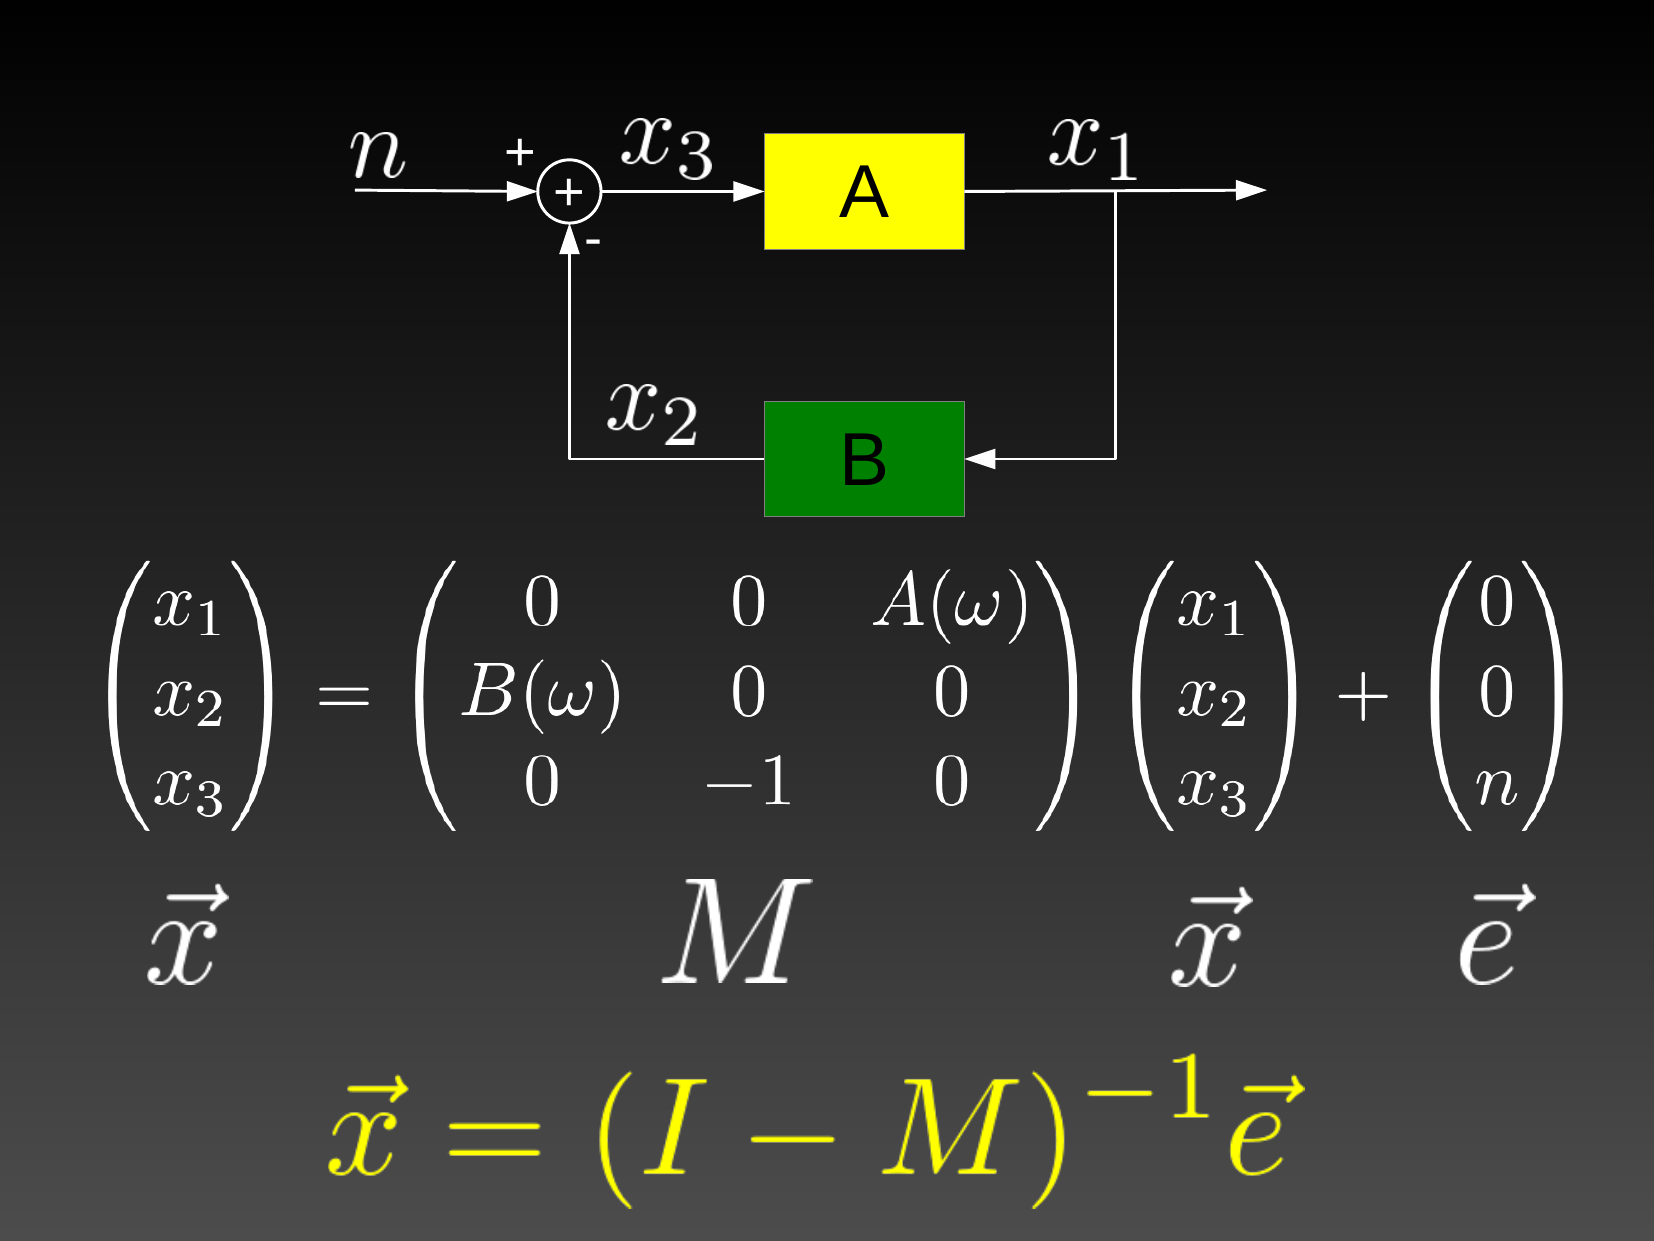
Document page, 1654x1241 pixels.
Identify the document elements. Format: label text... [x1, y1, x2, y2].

picture [1171, 886, 1253, 987]
picture [350, 132, 406, 178]
text_box + [537, 159, 601, 224]
picture [1459, 883, 1536, 985]
text_box + [490, 114, 552, 191]
picture [147, 883, 229, 985]
picture [1049, 119, 1137, 180]
picture [621, 118, 712, 180]
picture [661, 879, 813, 983]
text_box A [764, 133, 965, 250]
text_box B [764, 401, 965, 517]
picture [607, 384, 697, 445]
picture [328, 1053, 1305, 1209]
text_box - [569, 199, 618, 276]
picture [108, 560, 1563, 831]
